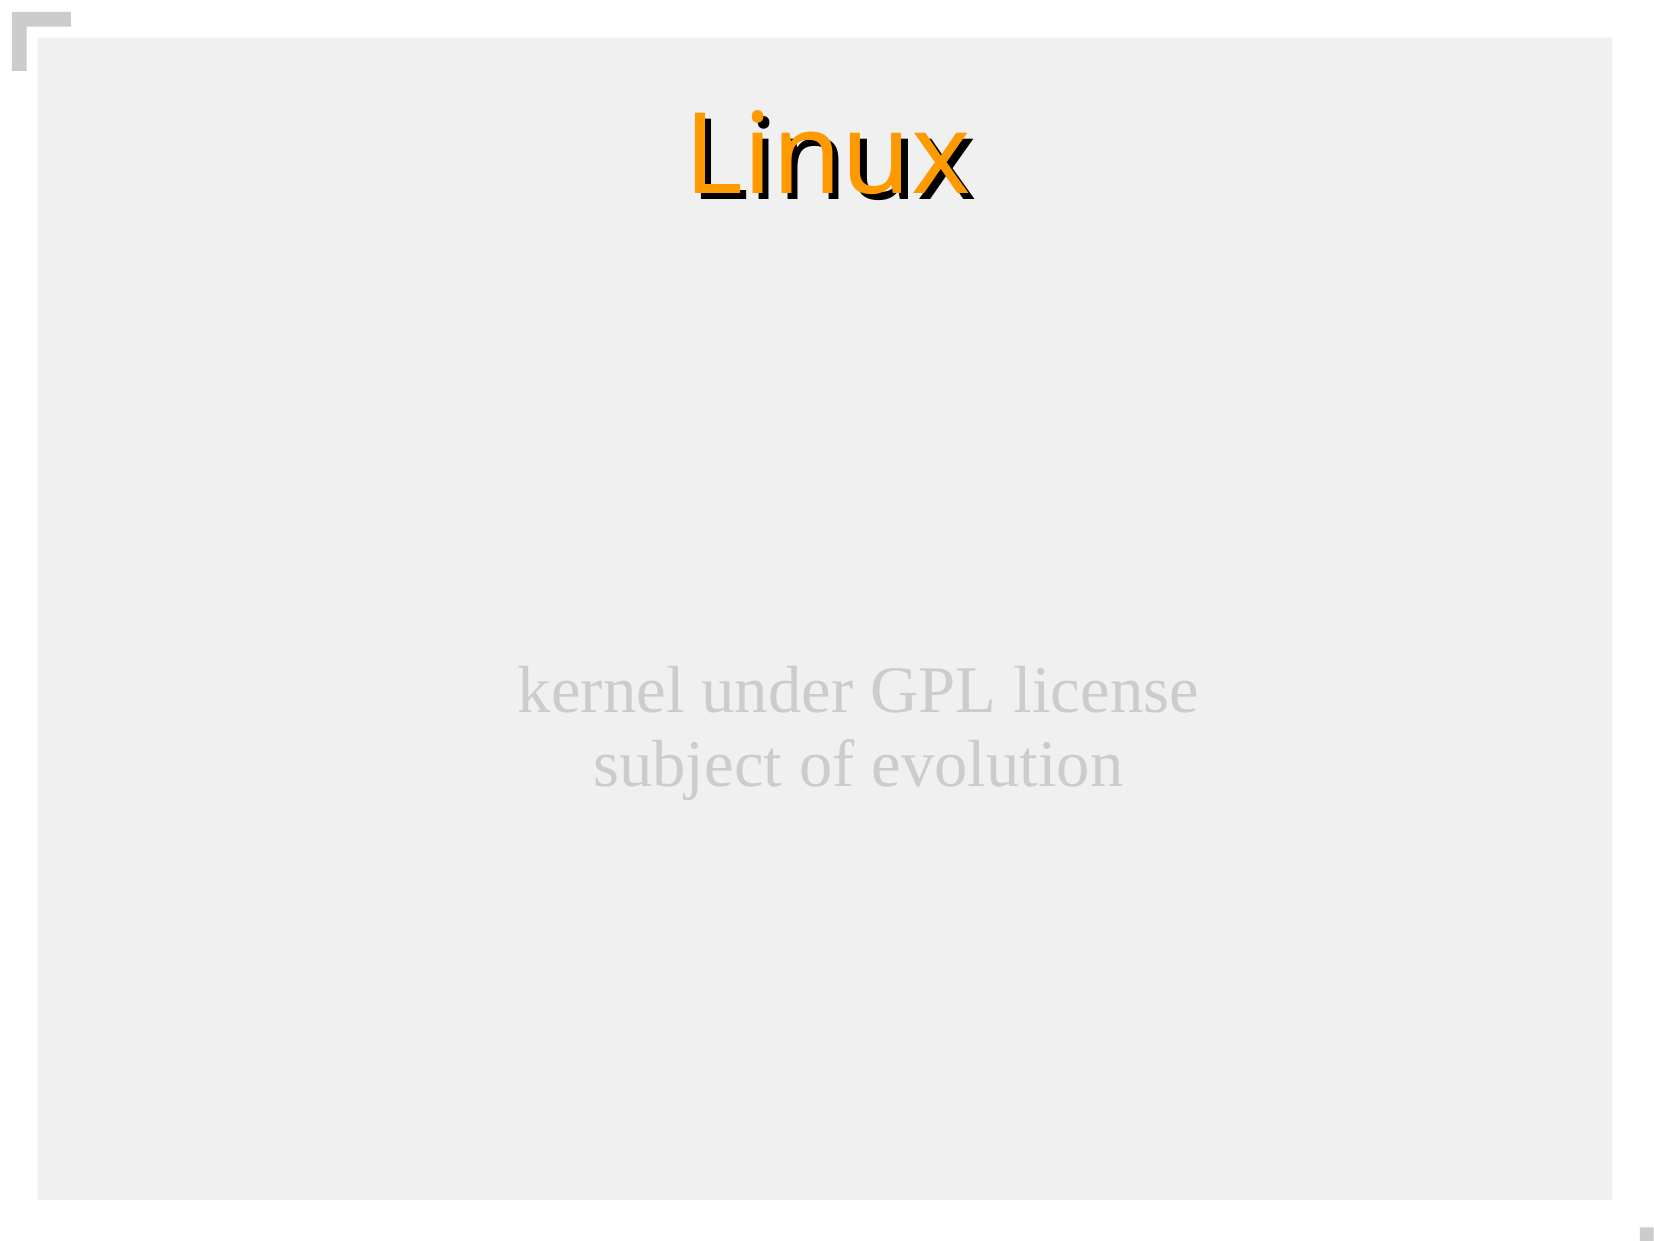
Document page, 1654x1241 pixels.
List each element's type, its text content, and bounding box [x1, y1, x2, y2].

subtitle kernel under GPL license subject of evolution [121, 322, 1561, 1132]
title Linux [121, 46, 1534, 254]
